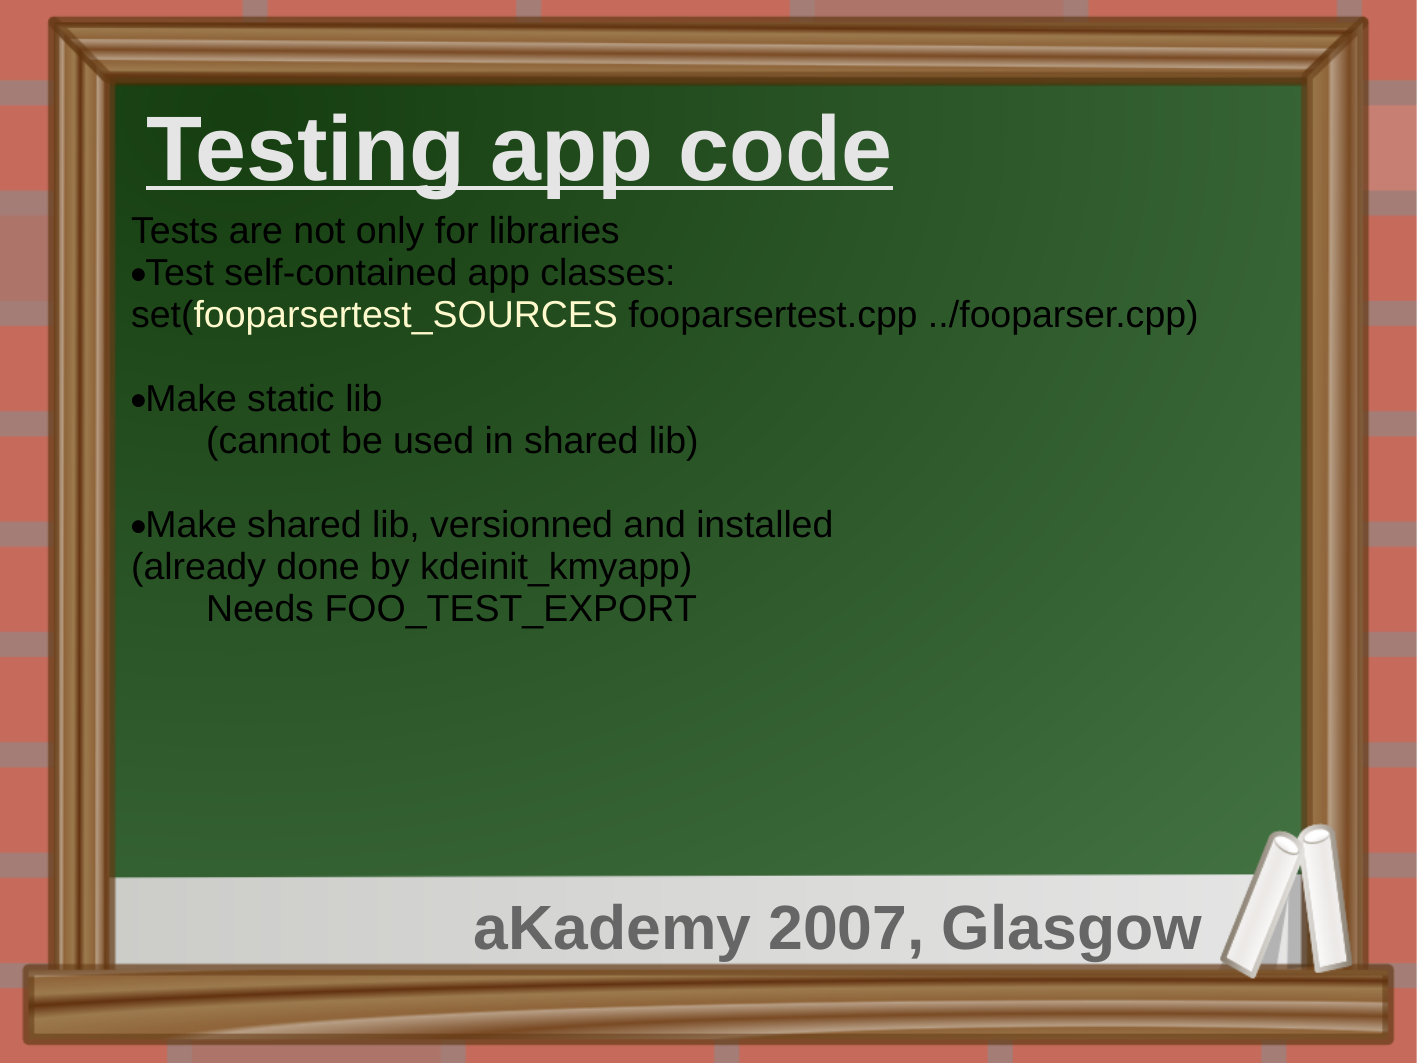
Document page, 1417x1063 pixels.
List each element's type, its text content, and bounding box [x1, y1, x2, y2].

picture [0, 0, 1417, 1063]
text_box Tests are not only for libraries Test self-contained app classes: set(fooparsertest_SOURCES fooparsertest.cpp ../fooparser.cpp) Make static lib (cannot be used in shared lib) Make shared lib, versionned and installed (already done by kdeinit_kmyapp) Needs FOO_TEST_EXPORT [116, 202, 1343, 956]
text_box Testing app code [131, 90, 1313, 202]
